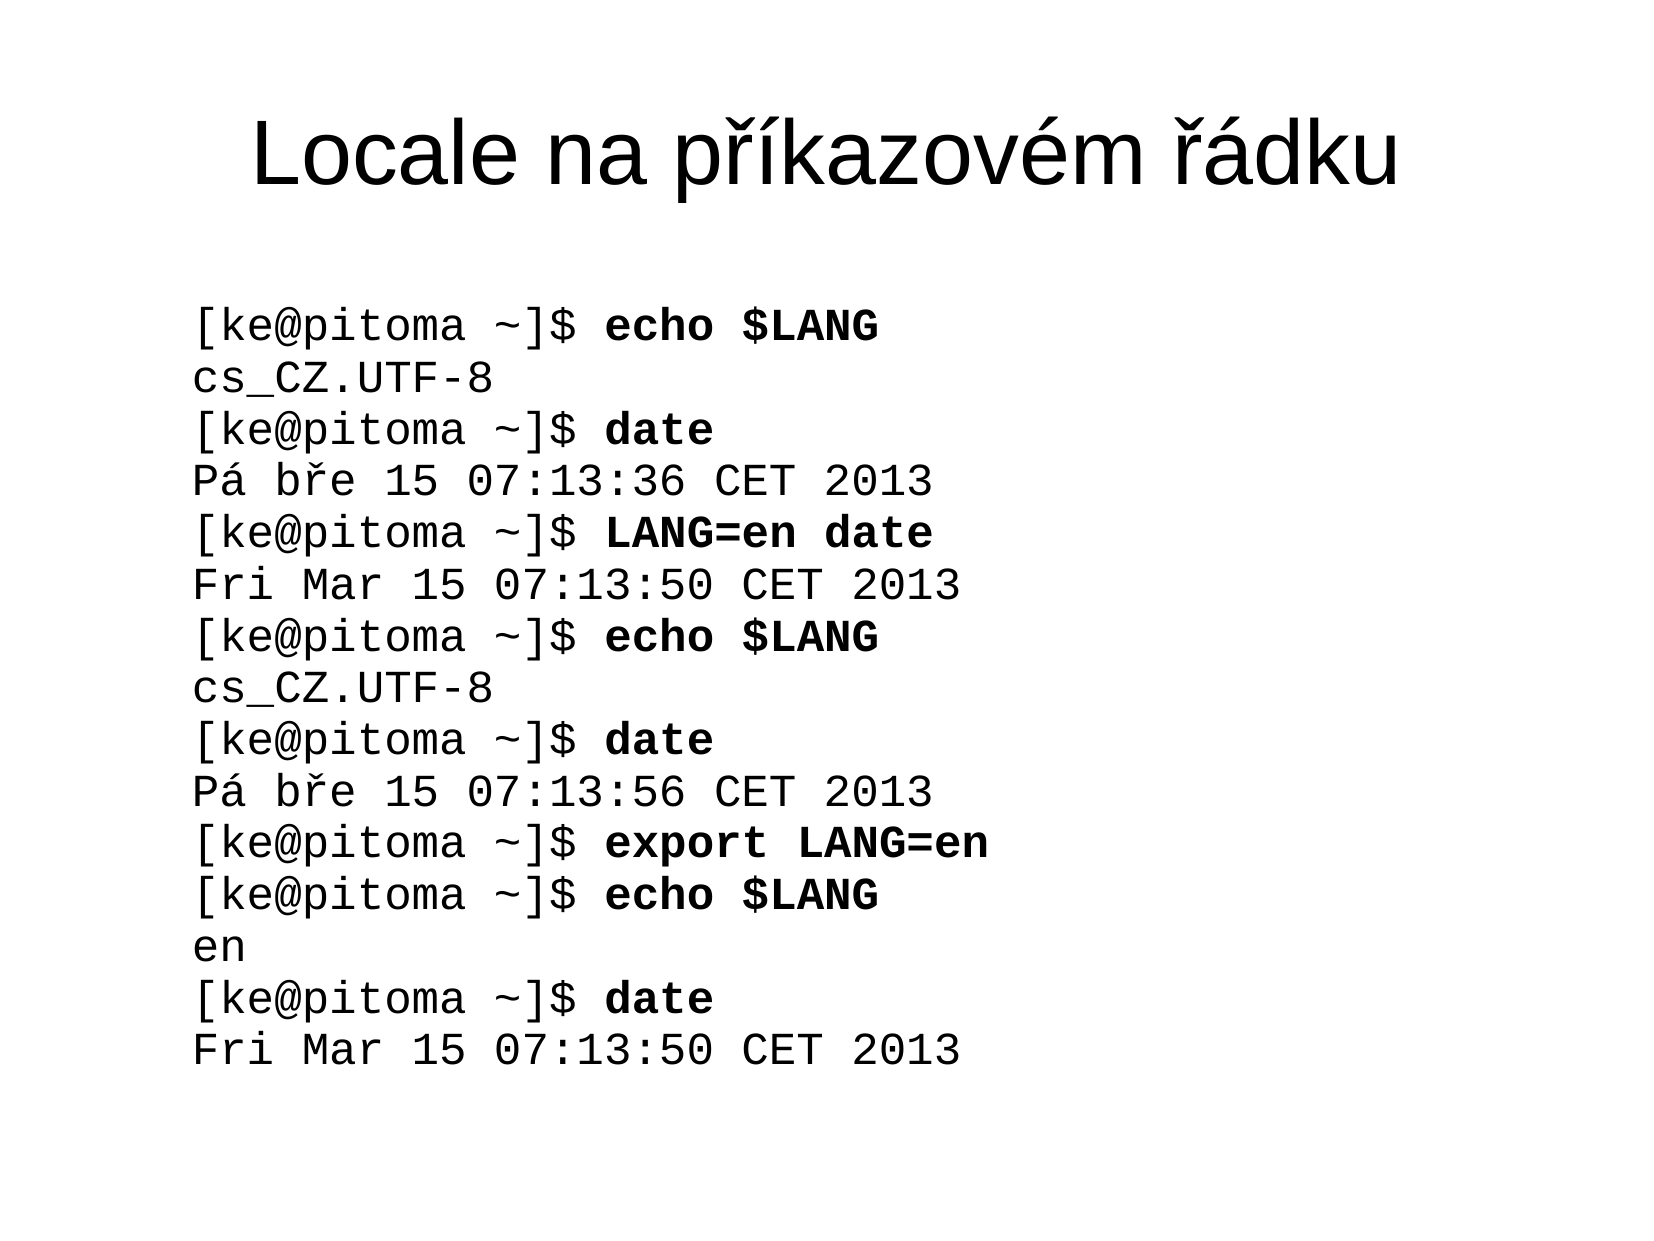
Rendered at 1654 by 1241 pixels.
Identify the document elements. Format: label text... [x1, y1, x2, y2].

title Locale na příkazovém řádku [82, 49, 1571, 257]
text_box [ke@pitoma ~]$ echo $LANG cs_CZ.UTF-8 [ke@pitoma ~]$ date Pá bře 15 07:13:36 CET 2013 [ke@pitoma ~]$ LANG=en date Fri Mar 15 07:13:50 CET 2013 [ke@pitoma ~]$ echo $LANG cs_CZ.UTF-8 [ke@pitoma ~]$ date Pá bře 15 07:13:56 CET 2013 [ke@pitoma ~]$ export LANG=en [ke@pitoma ~]$ echo $LANG en [ke@pitoma ~]$ date Fri Mar 15 07:13:50 CET 2013 [177, 295, 1418, 1087]
